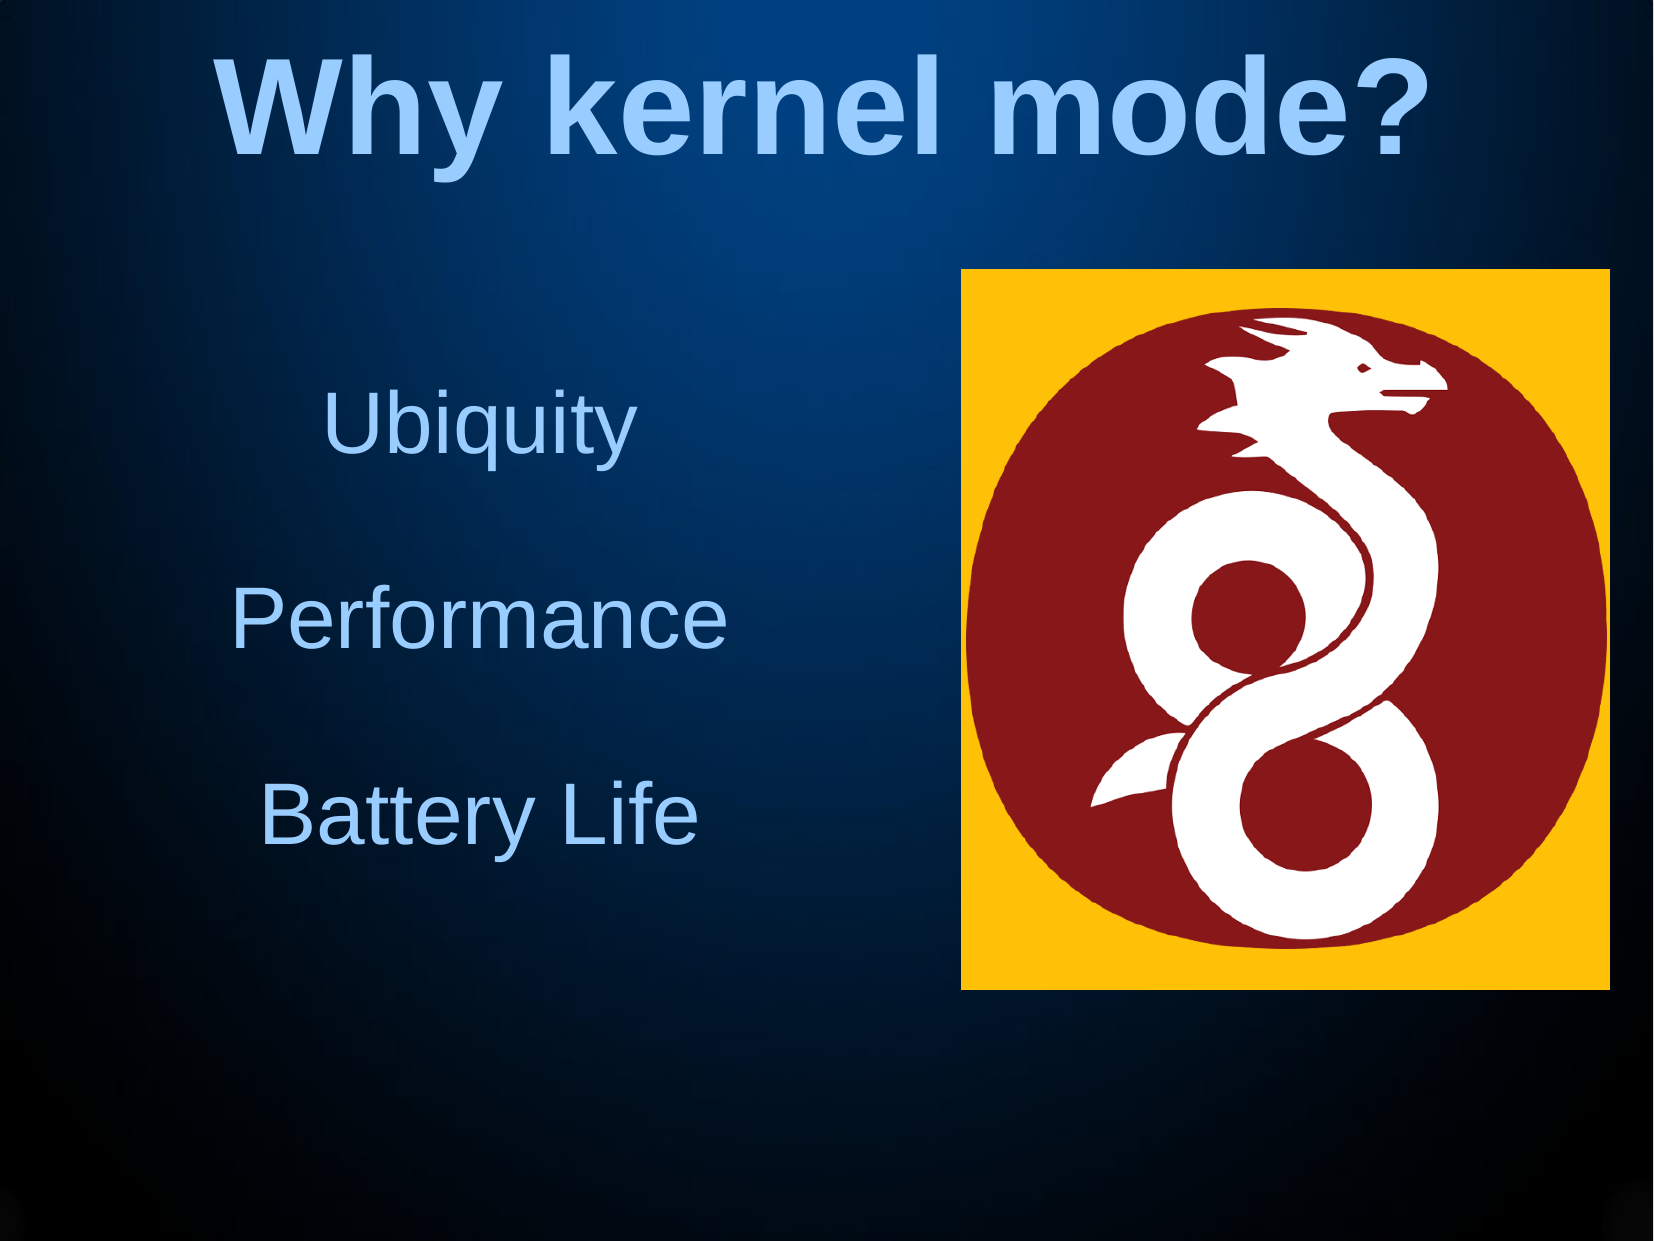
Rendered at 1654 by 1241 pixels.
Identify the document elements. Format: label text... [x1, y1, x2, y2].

title Why kernel mode? [0, 2, 1651, 211]
title Ubiquity Performance Battery Life [60, 225, 901, 1111]
picture [0, 0, 1654, 1241]
